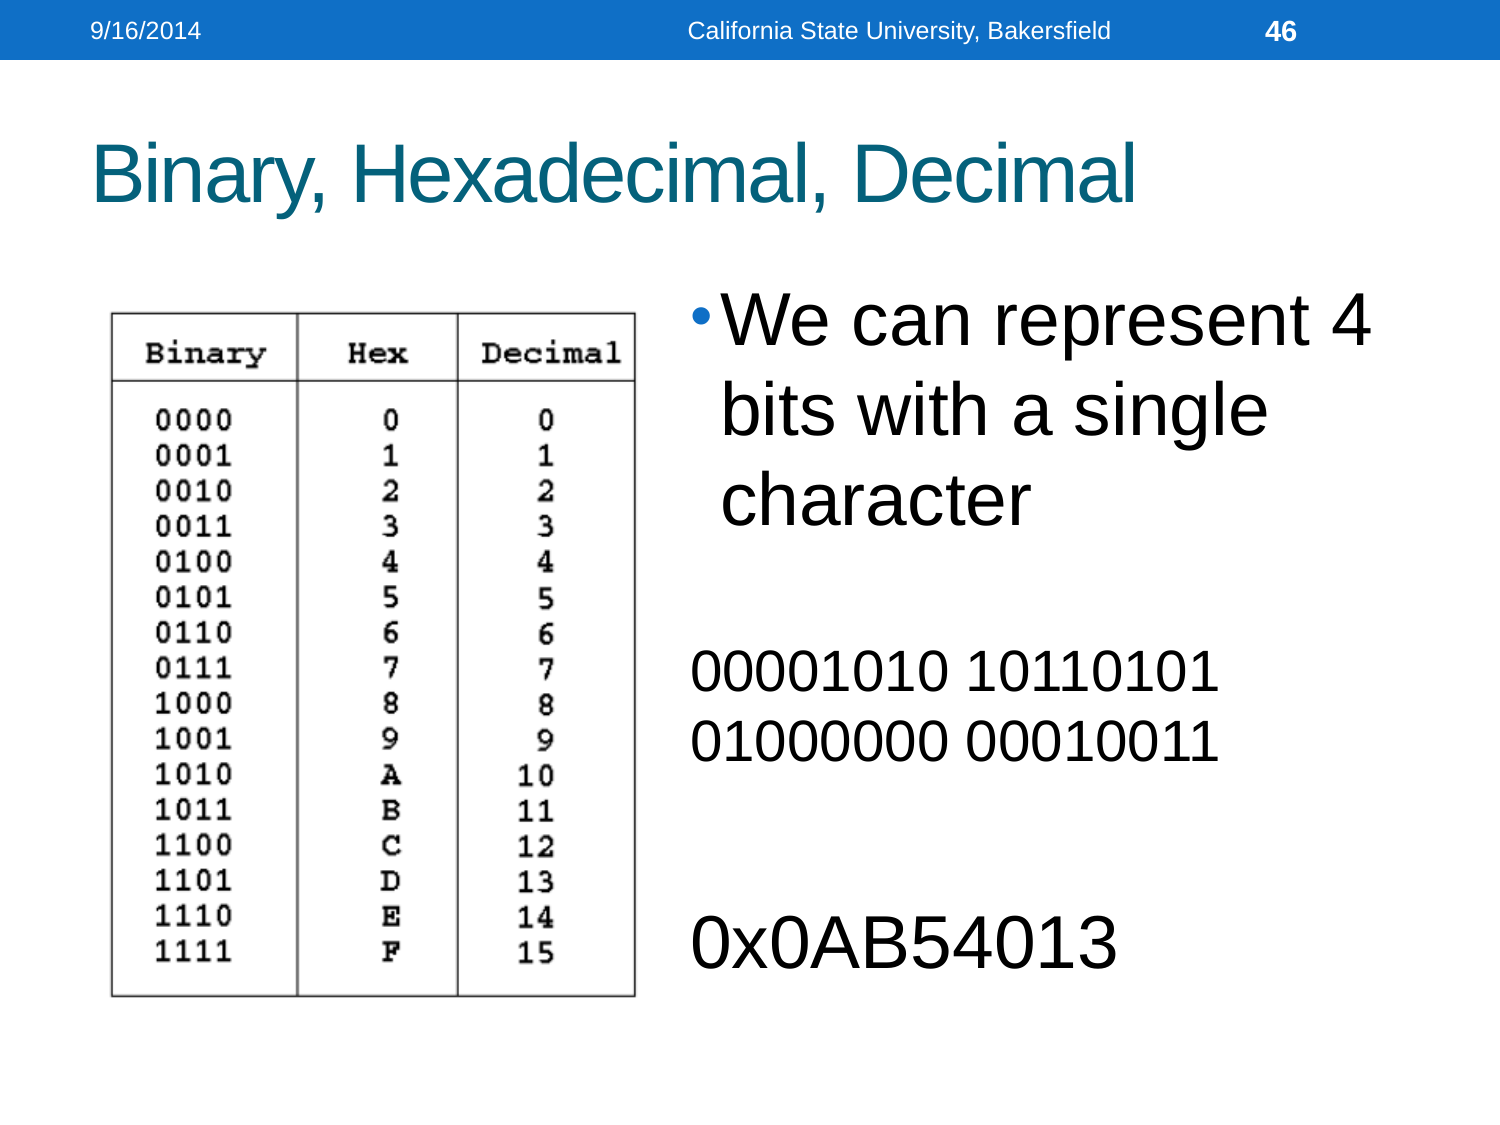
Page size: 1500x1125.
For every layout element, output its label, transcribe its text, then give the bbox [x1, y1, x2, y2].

title Binary, Hexadecimal, Decimal [75, 87, 1425, 250]
list We can represent 4 bits with a single character 00001010 10110101 01000000 00010011 0x0AB54013 [675, 262, 1425, 1063]
slide_number 9/16/2014 [75, 3, 550, 57]
footer California State University, Bakersfield [562, 3, 1238, 57]
picture [99, 299, 650, 1010]
slide_number <number> [1250, 3, 1425, 57]
